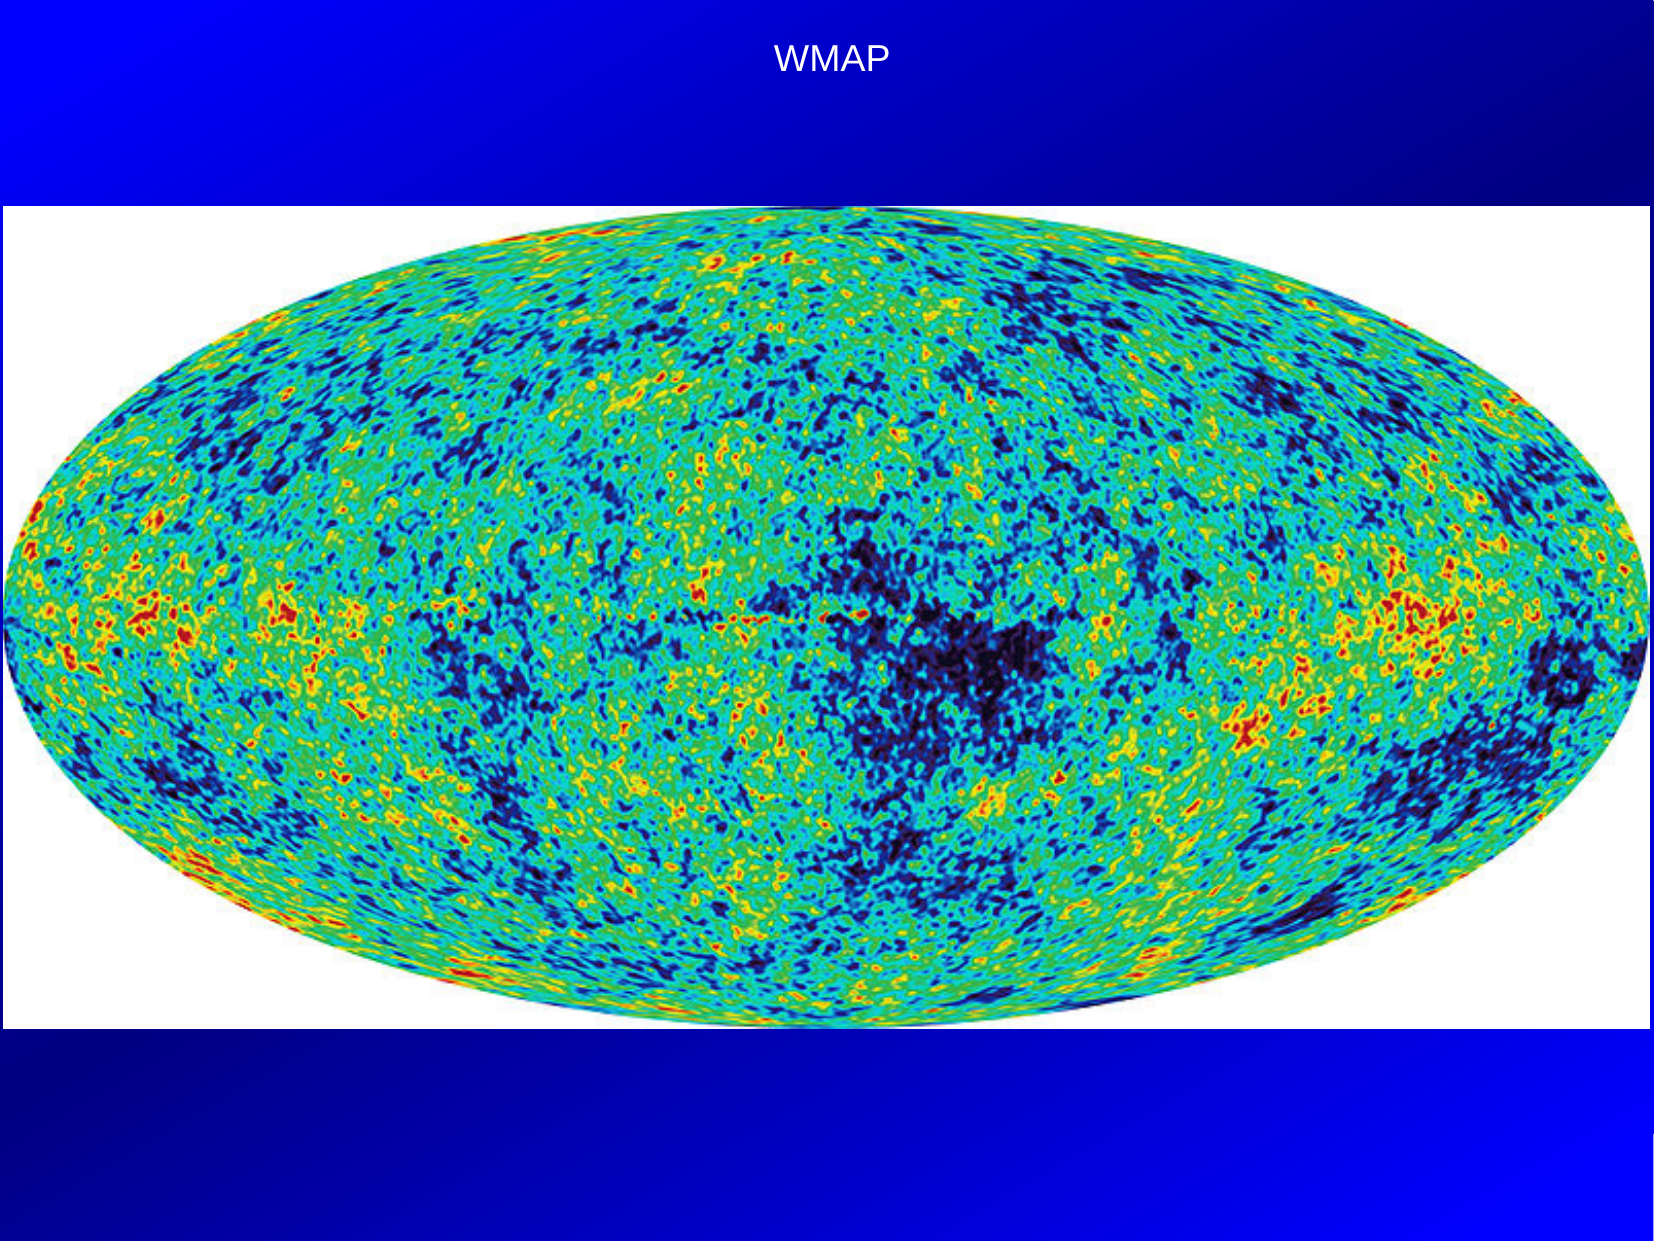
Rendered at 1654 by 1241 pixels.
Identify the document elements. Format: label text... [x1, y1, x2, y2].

text_box WMAP [759, 30, 906, 88]
picture [3, 206, 1650, 1029]
